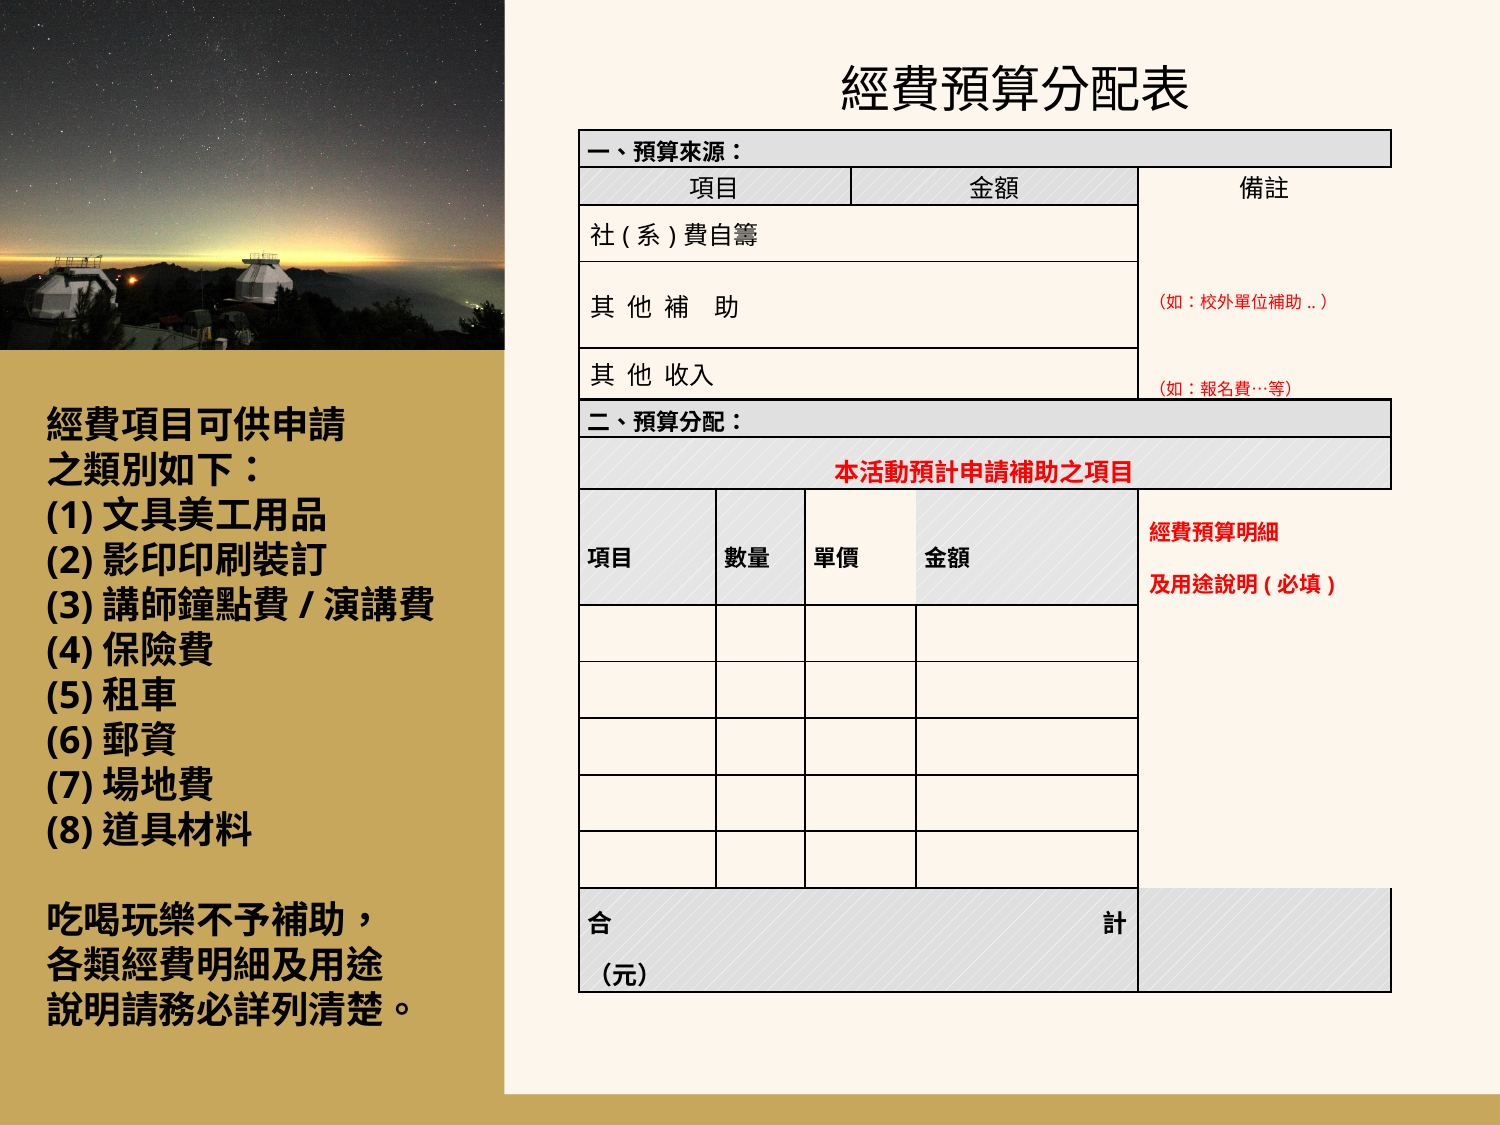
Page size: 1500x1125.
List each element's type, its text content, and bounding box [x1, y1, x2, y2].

table_cell [580, 776, 715, 830]
table_cell （如：報名費…等） [1139, 348, 1391, 398]
table_cell [806, 832, 915, 887]
table_cell （如：校外單位補助..） [1139, 262, 1391, 348]
text_box [0, 350, 505, 1117]
table_cell [1139, 888, 1390, 991]
table_cell 備註 [1139, 168, 1391, 205]
table_cell [580, 719, 715, 774]
table_cell 二、預算分配： [580, 401, 1390, 436]
table_cell 金額 [916, 490, 1137, 604]
table_cell [917, 832, 1137, 887]
text_box 經費預算分配表 [578, 49, 1453, 185]
table_cell [717, 606, 804, 661]
table_cell [580, 606, 715, 661]
text_box 經費項目可供申請 之類別如下： (1)文具美工用品 (2)影印印刷裝訂 (3)講師鐘點費/演講費 (4)保險費 (5)租車 (6)郵資 (7)場地費 (8)道具材料 吃喝玩樂不予補助， 各類經費明細及用途 說明請務必詳列清楚。 [31, 393, 458, 1039]
table_cell [851, 262, 1137, 347]
picture [0, 0, 1500, 1125]
table_cell 項目 [580, 168, 850, 204]
table_cell [806, 662, 915, 717]
table_cell 社(系)費自籌 [580, 206, 851, 261]
table_cell [1139, 661, 1391, 718]
table_cell [1139, 205, 1391, 262]
table_cell 數量 [717, 490, 804, 604]
table_cell [717, 719, 804, 774]
table_cell 本活動預計申請補助之項目 [580, 438, 1390, 488]
table_cell 金額 [852, 168, 1137, 204]
table_cell 項目 [580, 490, 715, 604]
table_header 一、預算來源： [580, 131, 1390, 166]
table_cell 單價 [806, 490, 916, 604]
table_cell [917, 719, 1137, 774]
table_cell [717, 776, 804, 830]
table_cell [851, 206, 1137, 261]
table_cell [806, 606, 915, 661]
table_cell [806, 719, 915, 774]
table_cell [1139, 718, 1391, 775]
table_cell [580, 662, 715, 717]
table_cell [917, 776, 1137, 830]
table_cell 經費預算明細 及用途說明(必填) [1139, 490, 1391, 605]
table_cell 其 他 補 助 [580, 262, 851, 347]
table_cell [1139, 605, 1391, 661]
table_cell [917, 662, 1137, 717]
table_cell [1139, 831, 1391, 888]
table_cell 合 計 （元） [580, 889, 1137, 991]
table_cell [1139, 775, 1391, 831]
table_cell 其 他 收入 [580, 349, 851, 398]
table_cell [806, 776, 915, 830]
table_cell [917, 606, 1137, 661]
table_cell [717, 662, 804, 717]
table_cell [851, 349, 1137, 398]
table_cell [717, 832, 804, 887]
table_cell [580, 832, 715, 887]
